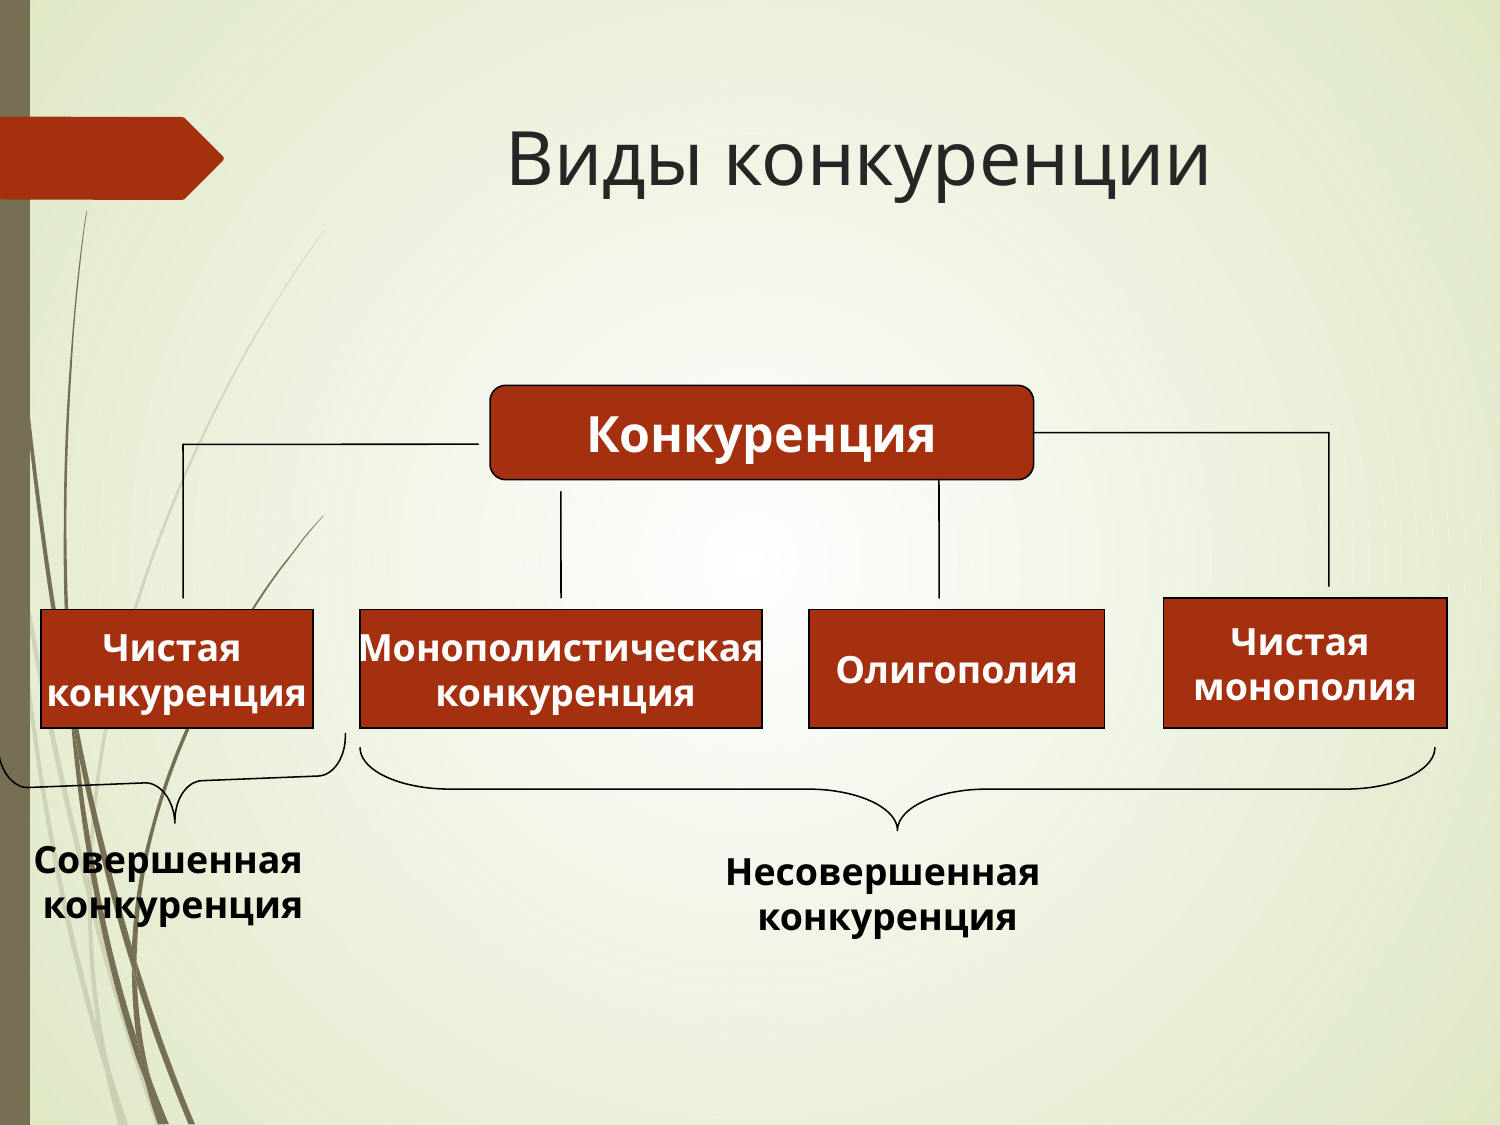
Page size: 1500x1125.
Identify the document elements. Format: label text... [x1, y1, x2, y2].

text_box Совершенная конкуренция [0, 822, 336, 940]
text_box Монополистическая конкуренция [360, 610, 762, 728]
text_box Чистая конкуренция [41, 610, 313, 728]
title Виды конкуренции [319, 102, 1400, 313]
text_box Несовершенная конкуренция [715, 834, 1051, 952]
text_box Олигополия [809, 610, 1104, 728]
text_box Чистая монополия [1164, 598, 1447, 728]
text_box Конкуренция [490, 385, 1034, 480]
